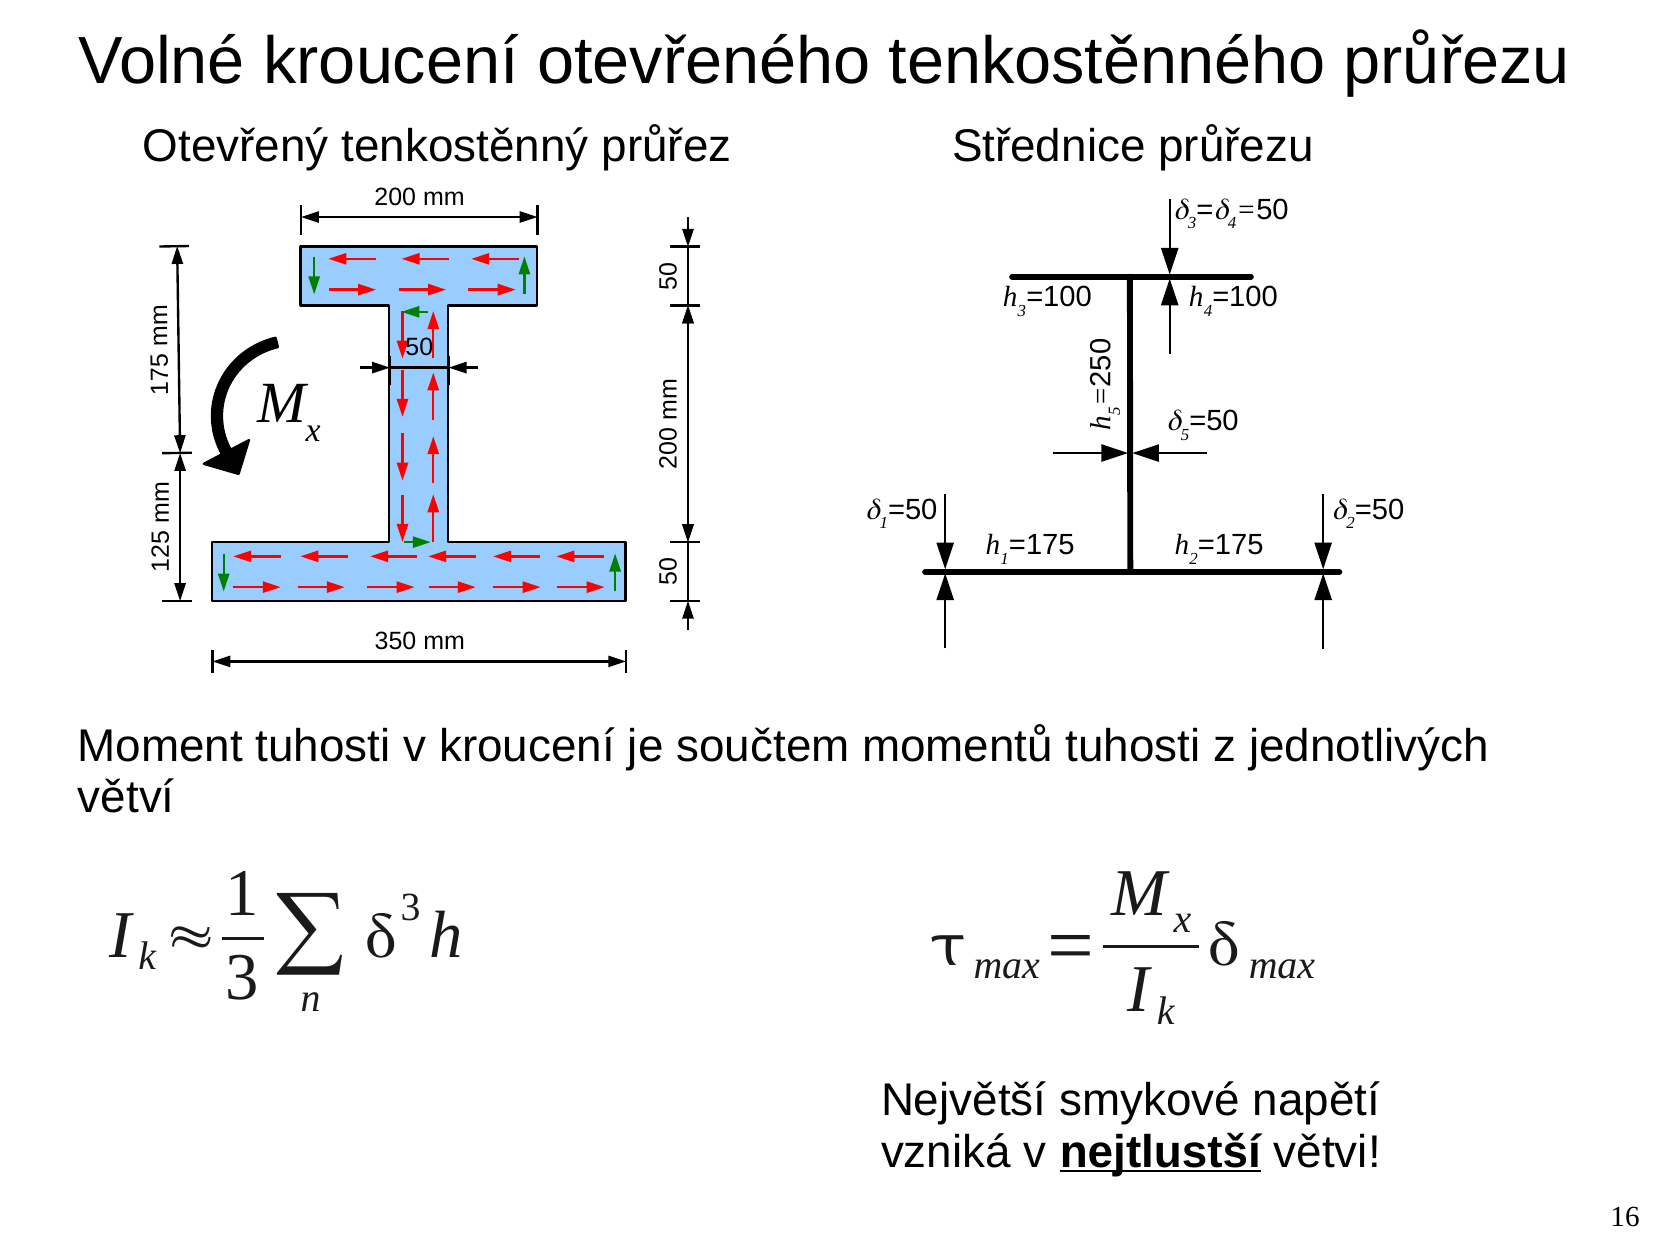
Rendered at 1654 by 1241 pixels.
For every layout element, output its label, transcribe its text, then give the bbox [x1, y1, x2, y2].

text_box h1=175 [970, 520, 1106, 578]
text_box h4=100 [1174, 272, 1310, 330]
text_box [1106, 445, 1159, 572]
text_box d3=d4=50 [1158, 185, 1311, 245]
text_box [212, 369, 626, 601]
text_box Otevřený tenkostěnný průřez [128, 112, 841, 185]
text_box d2=50 [1316, 485, 1470, 545]
text_box h3=100 [988, 272, 1124, 330]
text_box h2=175 [1159, 520, 1295, 578]
chart [80, 857, 479, 1023]
chart [906, 857, 1329, 1035]
text_box Největší smykové napětí vzniká v nejtlustší větvi! [866, 1066, 1467, 1198]
text_box d1=50 [850, 485, 1003, 545]
text_box Mx [242, 363, 355, 461]
text_box h5=250 [1076, 286, 1134, 445]
text_box [300, 246, 537, 366]
text_box [1124, 276, 1174, 286]
title Volné kroucení otevřeného tenkostěnného průřezu [37, 8, 1613, 113]
text_box [203, 337, 278, 474]
text_box d5=50 [1151, 396, 1304, 456]
text_box Střednice průřezu [937, 112, 1368, 185]
text_box Moment tuhosti v kroucení je součtem momentů tuhosti z jednotlivých větví [63, 712, 1576, 842]
